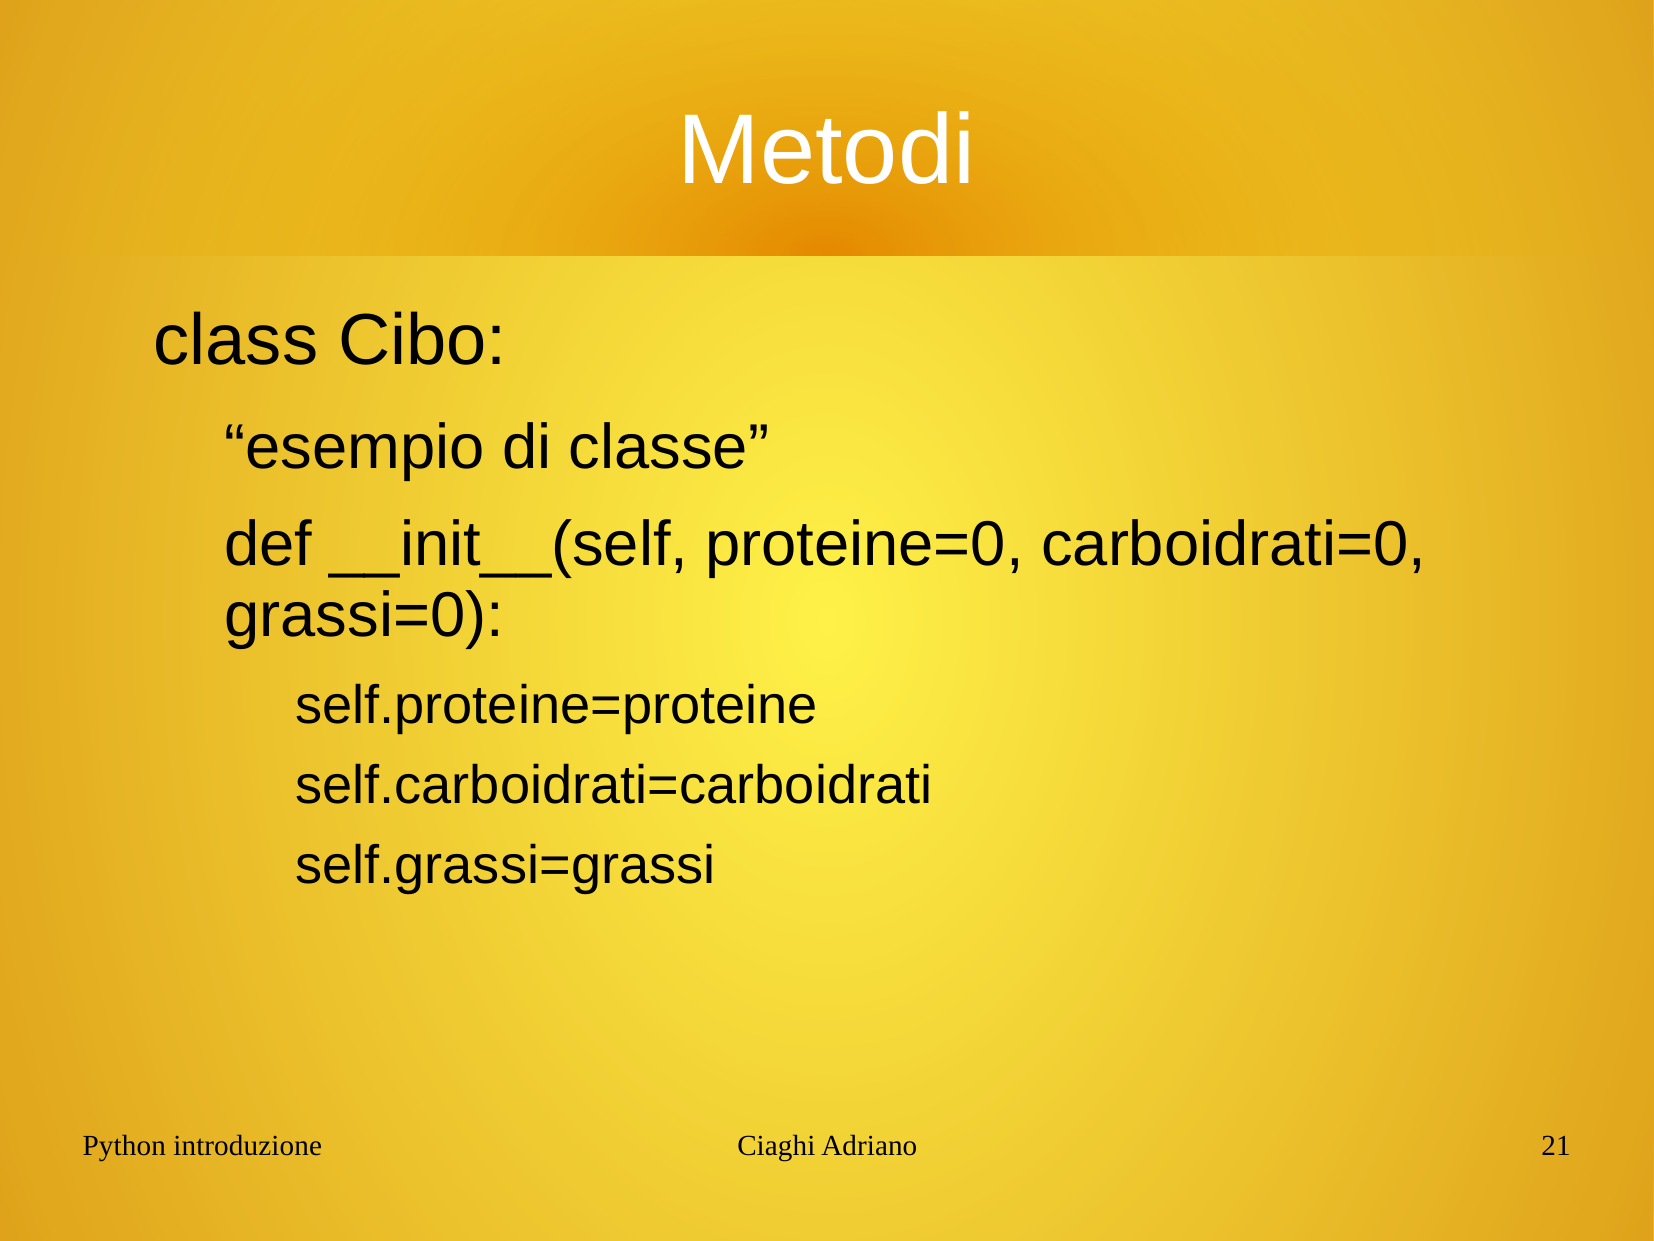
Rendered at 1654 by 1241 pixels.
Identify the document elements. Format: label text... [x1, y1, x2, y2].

list class Cibo: “esempio di classe” def __init__(self, proteine=0, carboidrati=0, grassi=0): self.proteine=proteine self.carboidrati=carboidrati self.grassi=grassi [82, 299, 1571, 1019]
title Metodi [82, 47, 1571, 252]
